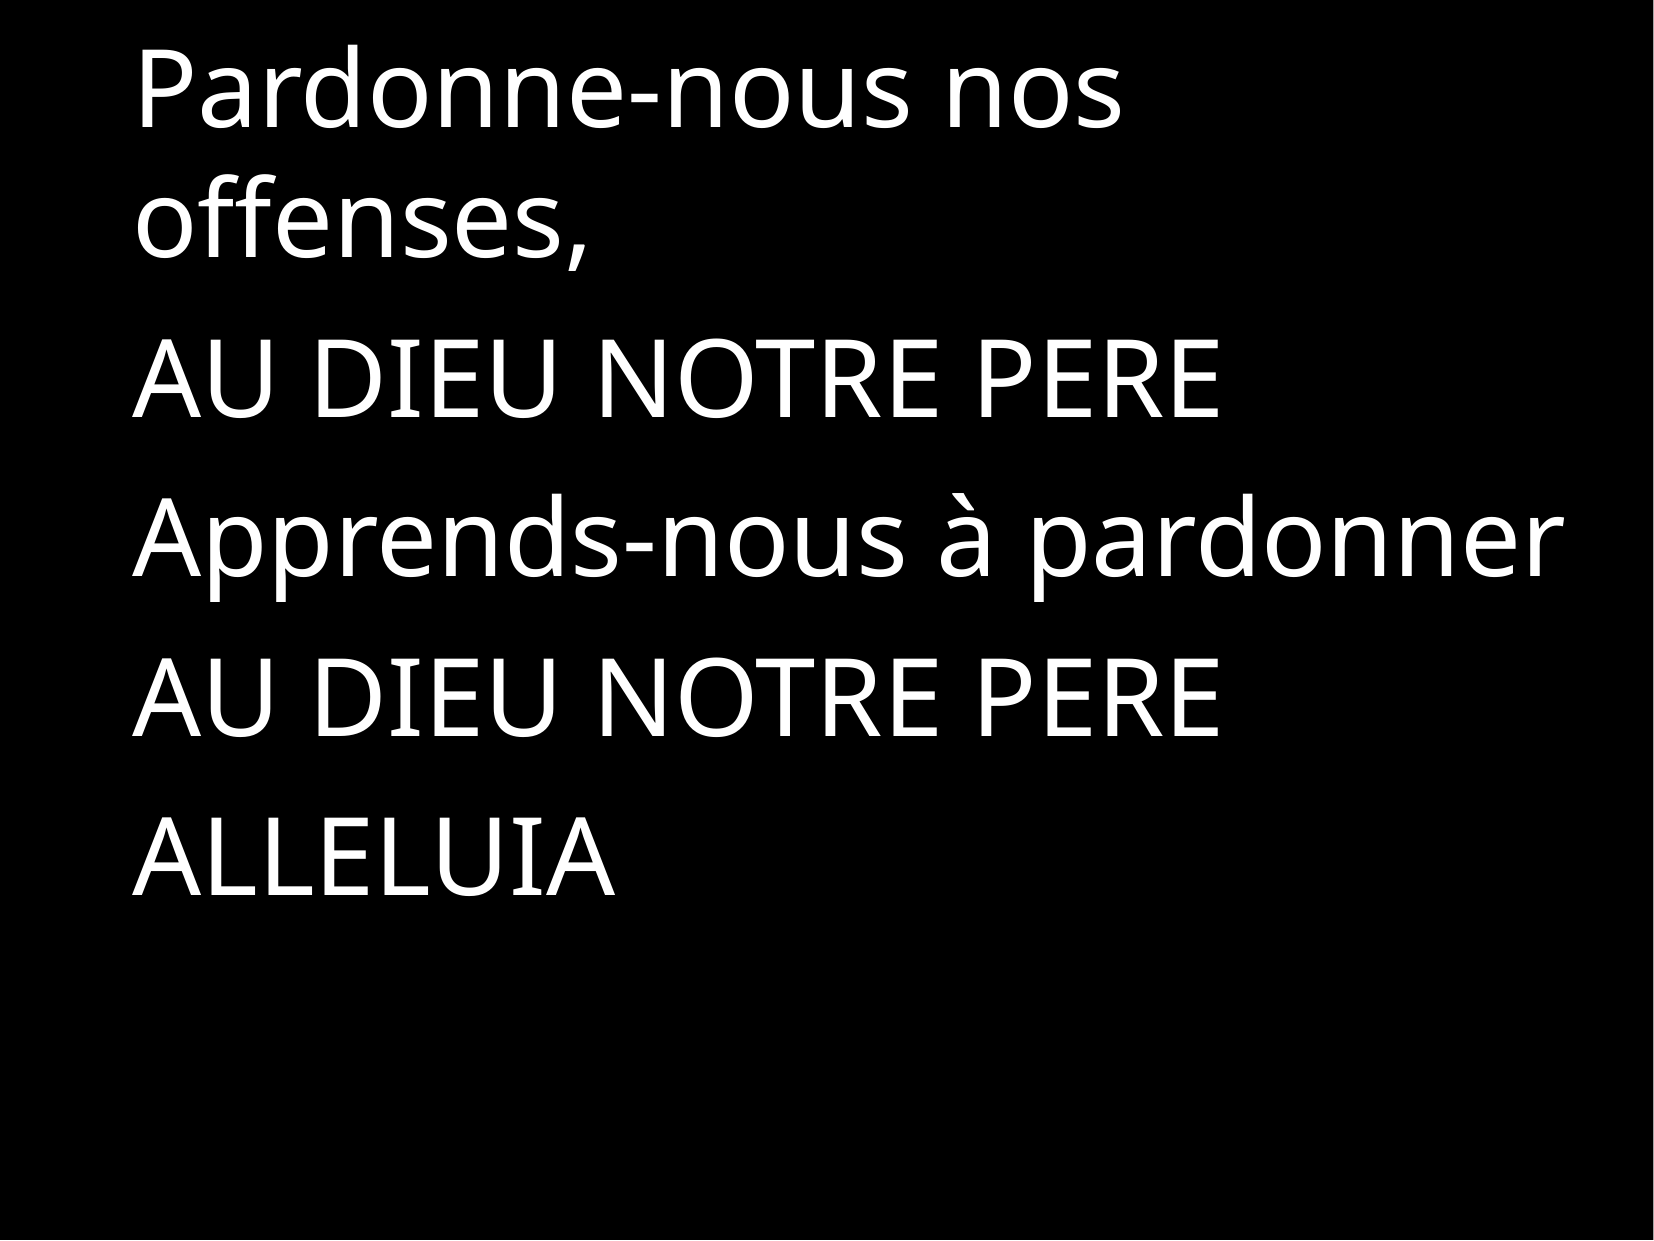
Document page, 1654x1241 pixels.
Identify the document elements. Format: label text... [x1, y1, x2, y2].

list Pardonne-nous nos offenses, AU DIEU NOTRE PERE Apprends-nous à pardonner AU DIEU NOTRE PERE ALLELUIA [94, 12, 1607, 1111]
